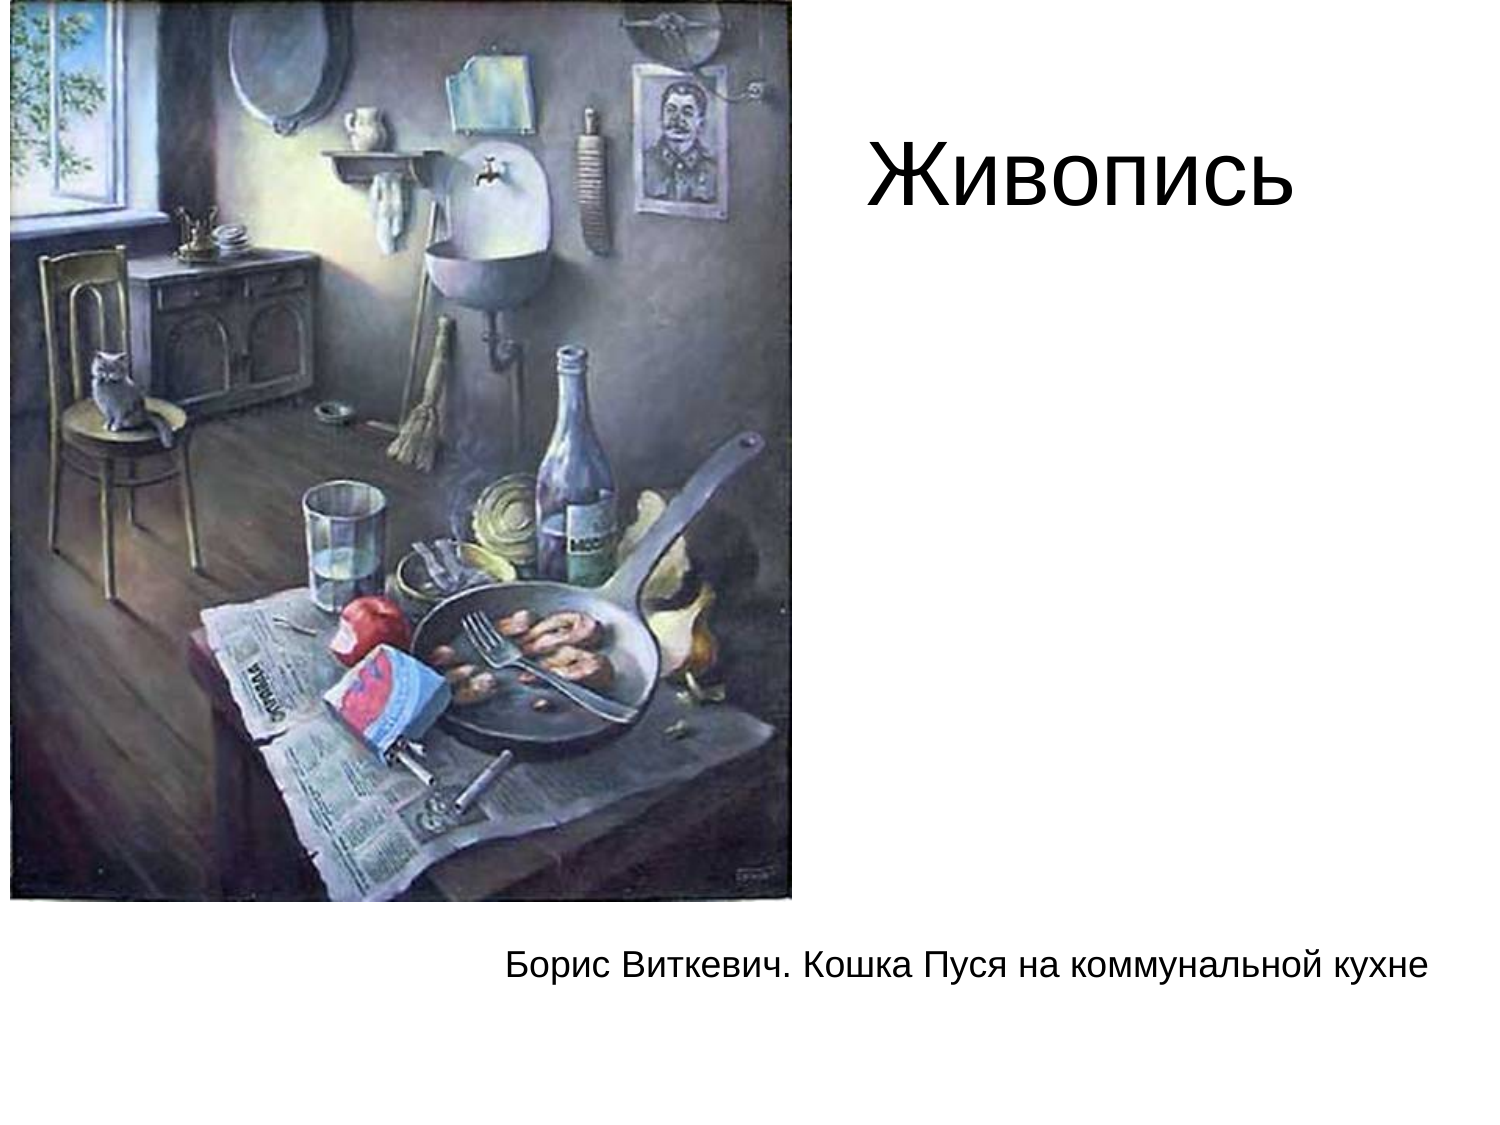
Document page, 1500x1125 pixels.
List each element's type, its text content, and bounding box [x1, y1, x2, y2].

title Живопись [792, 105, 1426, 232]
picture [10, 0, 792, 902]
text_box Борис Виткевич. Кошка Пуся на коммунальной кухне [490, 931, 1459, 1038]
